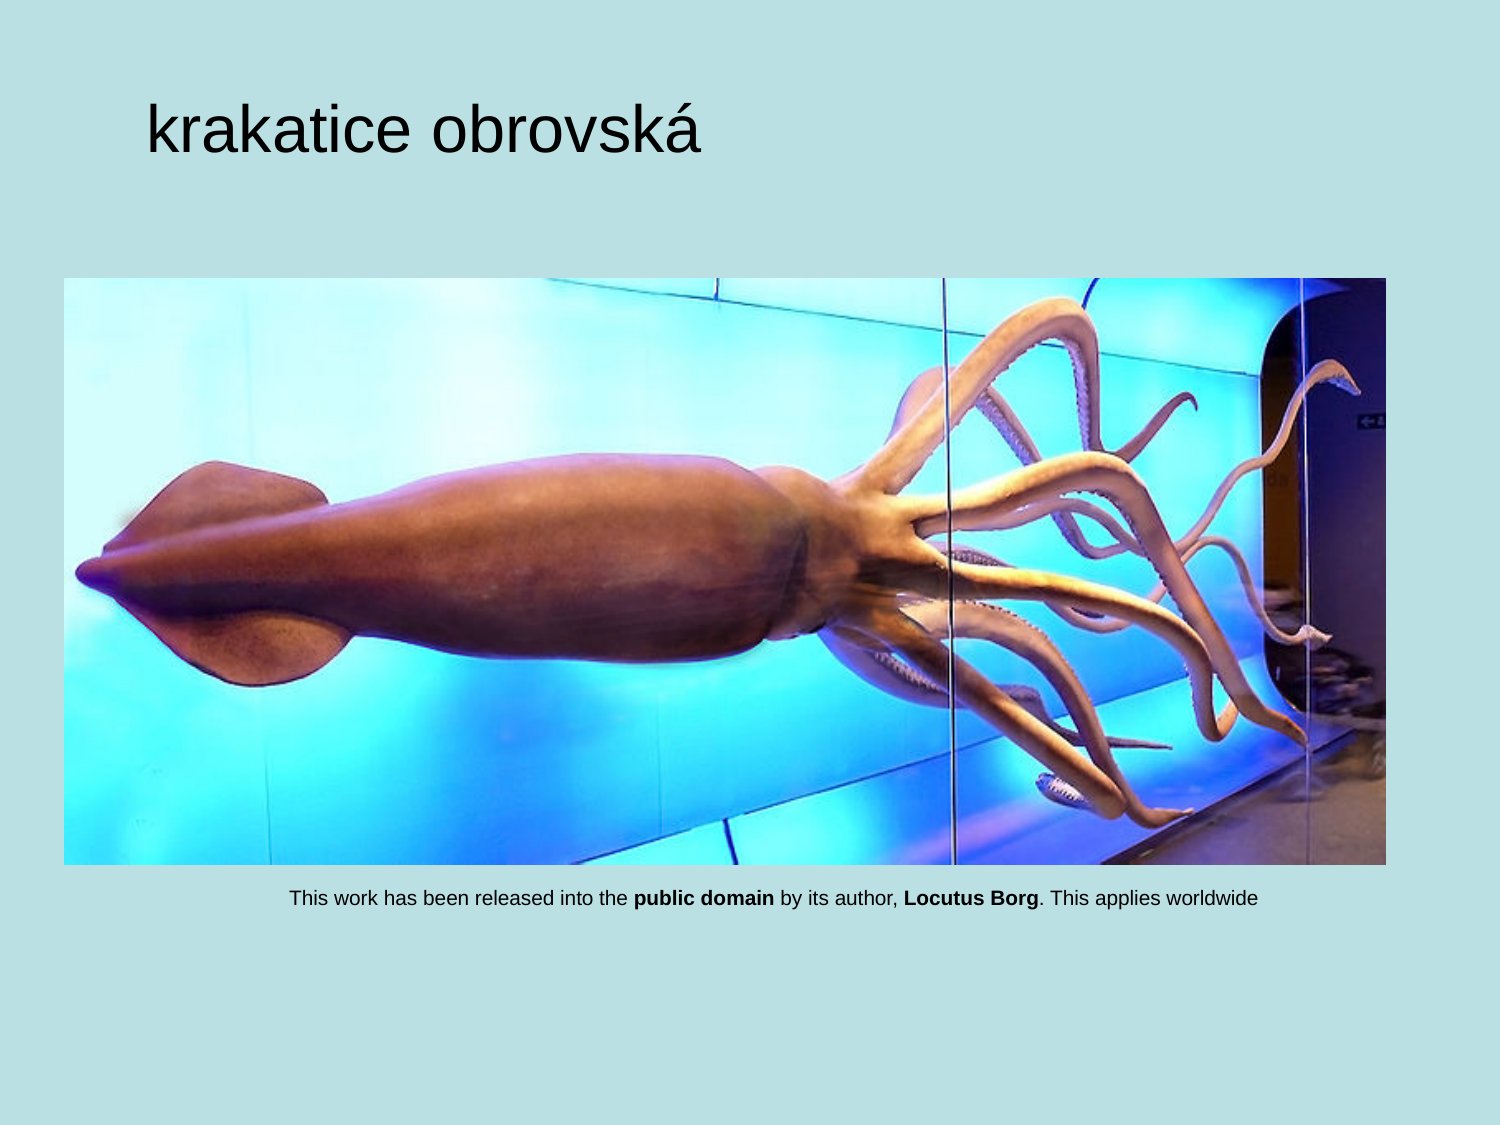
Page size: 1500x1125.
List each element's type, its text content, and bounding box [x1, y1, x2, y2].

text_box This work has been released into the public domain by its author, Locutus Borg. This applies worldwide [274, 877, 1281, 918]
picture [64, 278, 1386, 865]
list krakatice obrovská [75, 78, 1426, 1005]
